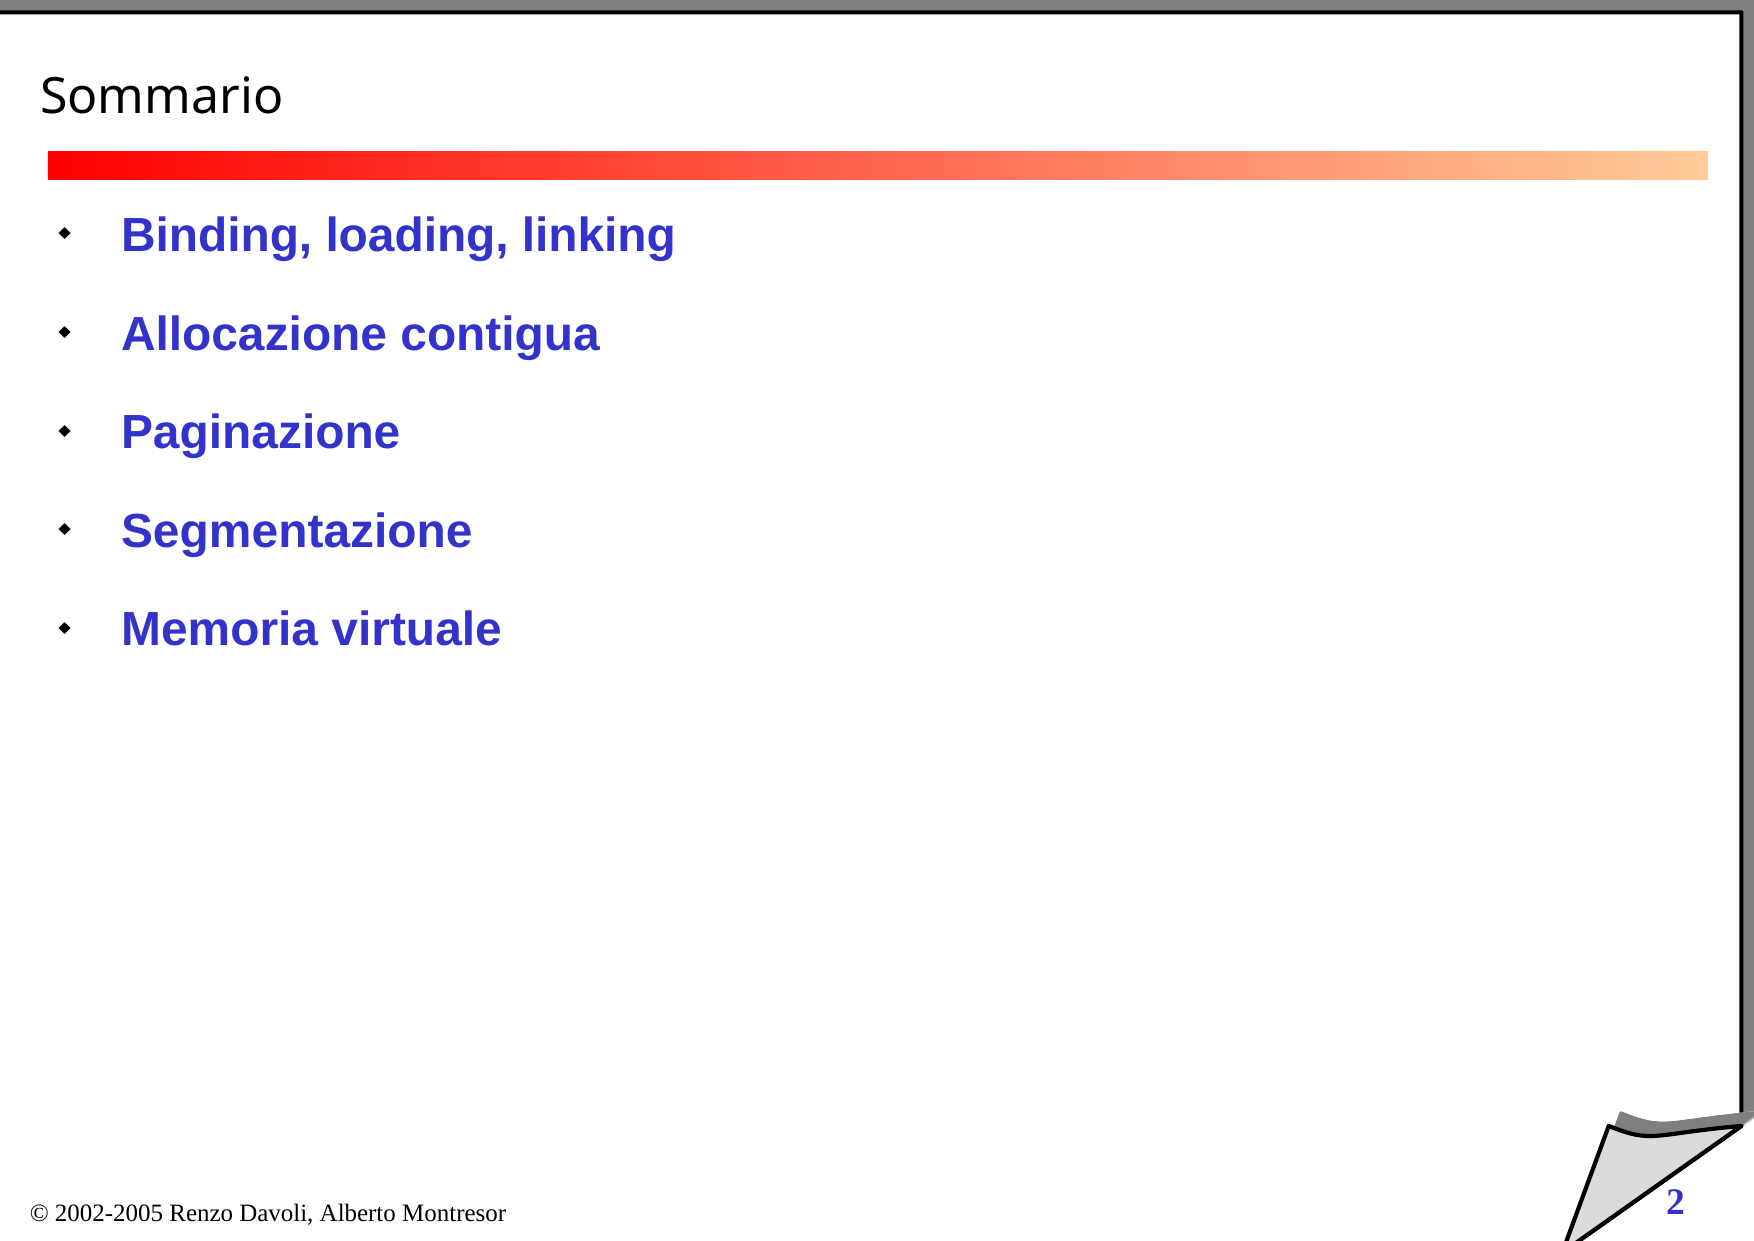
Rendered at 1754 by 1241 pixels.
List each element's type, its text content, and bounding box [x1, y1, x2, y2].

list Binding, loading, linking Allocazione contigua Paginazione Segmentazione Memoria virtuale [58, 206, 1696, 815]
title Sommario [40, 49, 1714, 144]
text_box MMU [750, 152, 754, 179]
